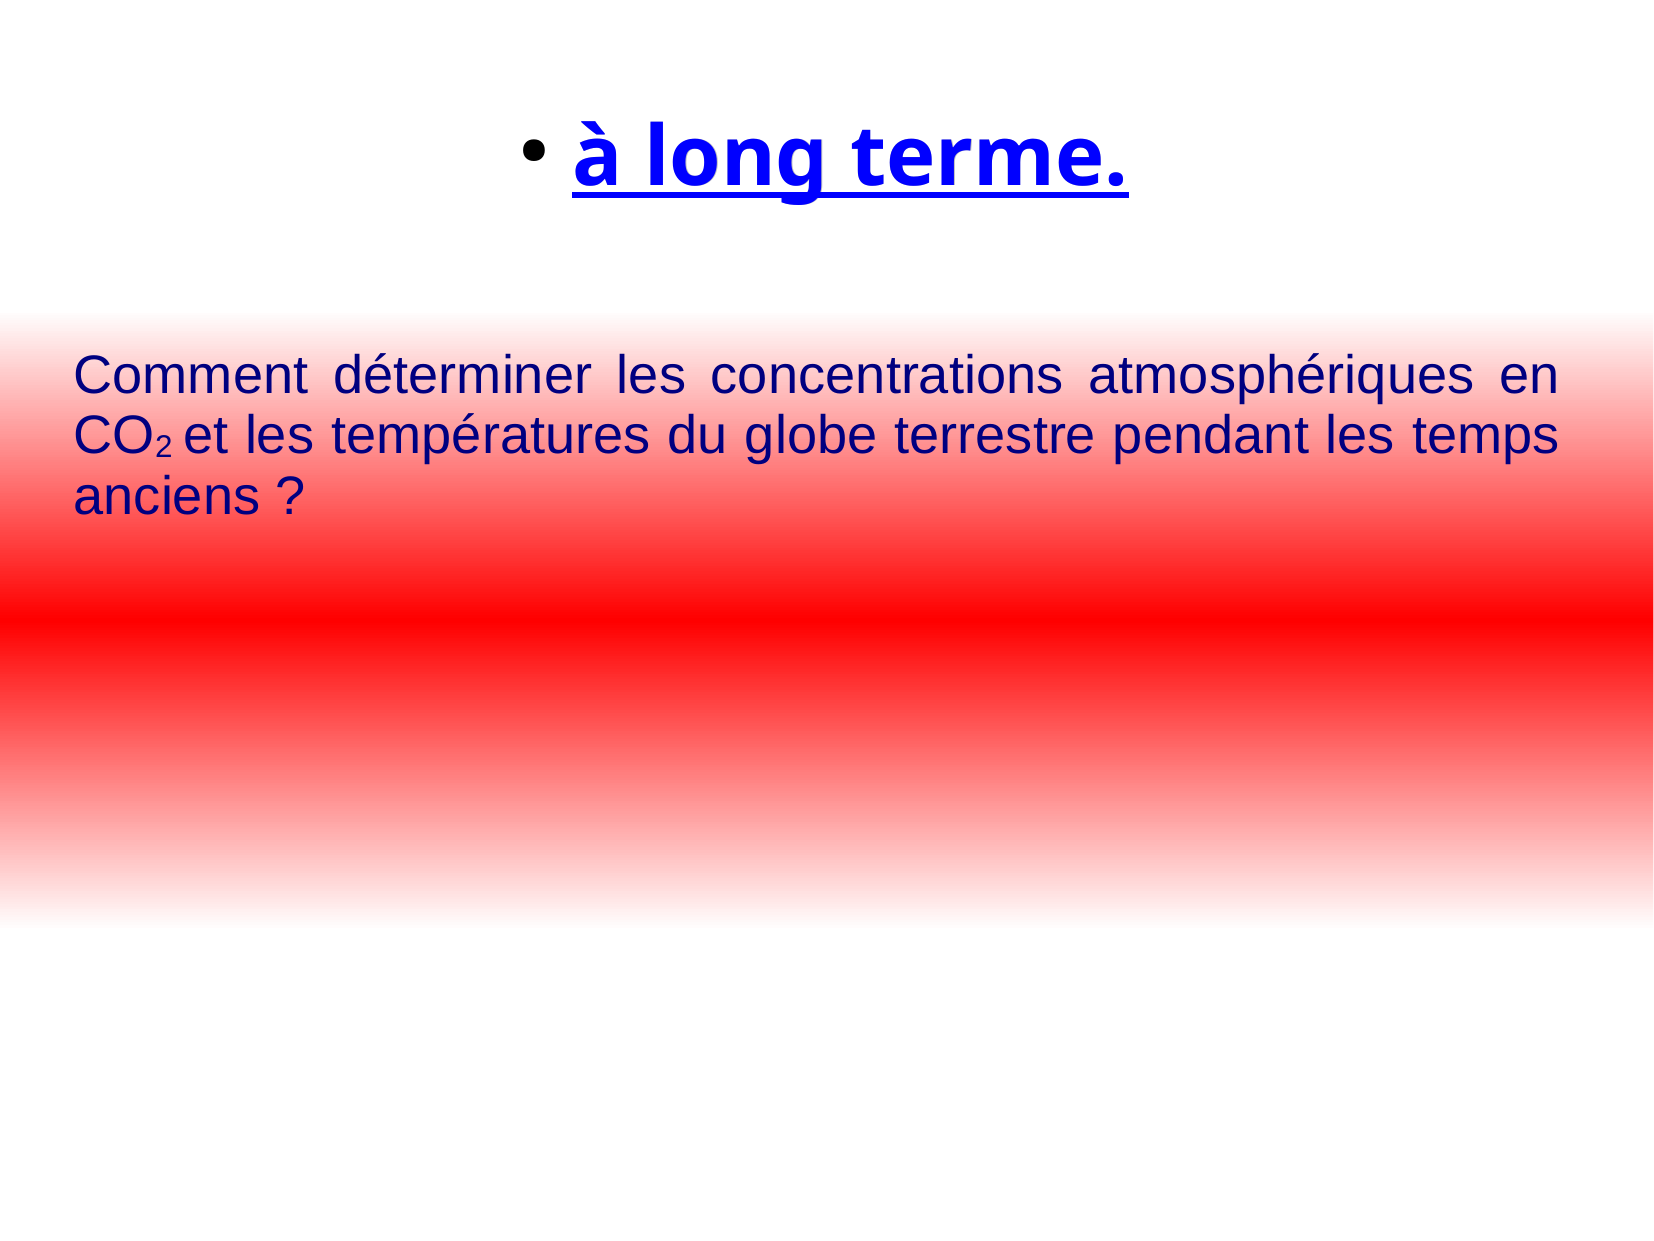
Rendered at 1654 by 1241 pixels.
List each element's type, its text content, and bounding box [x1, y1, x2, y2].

title à long terme. [82, 49, 1571, 257]
list Comment déterminer les concentrations atmosphériques en CO2 et les températures du globe terrestre pendant les temps anciens ? [73, 344, 1562, 1206]
